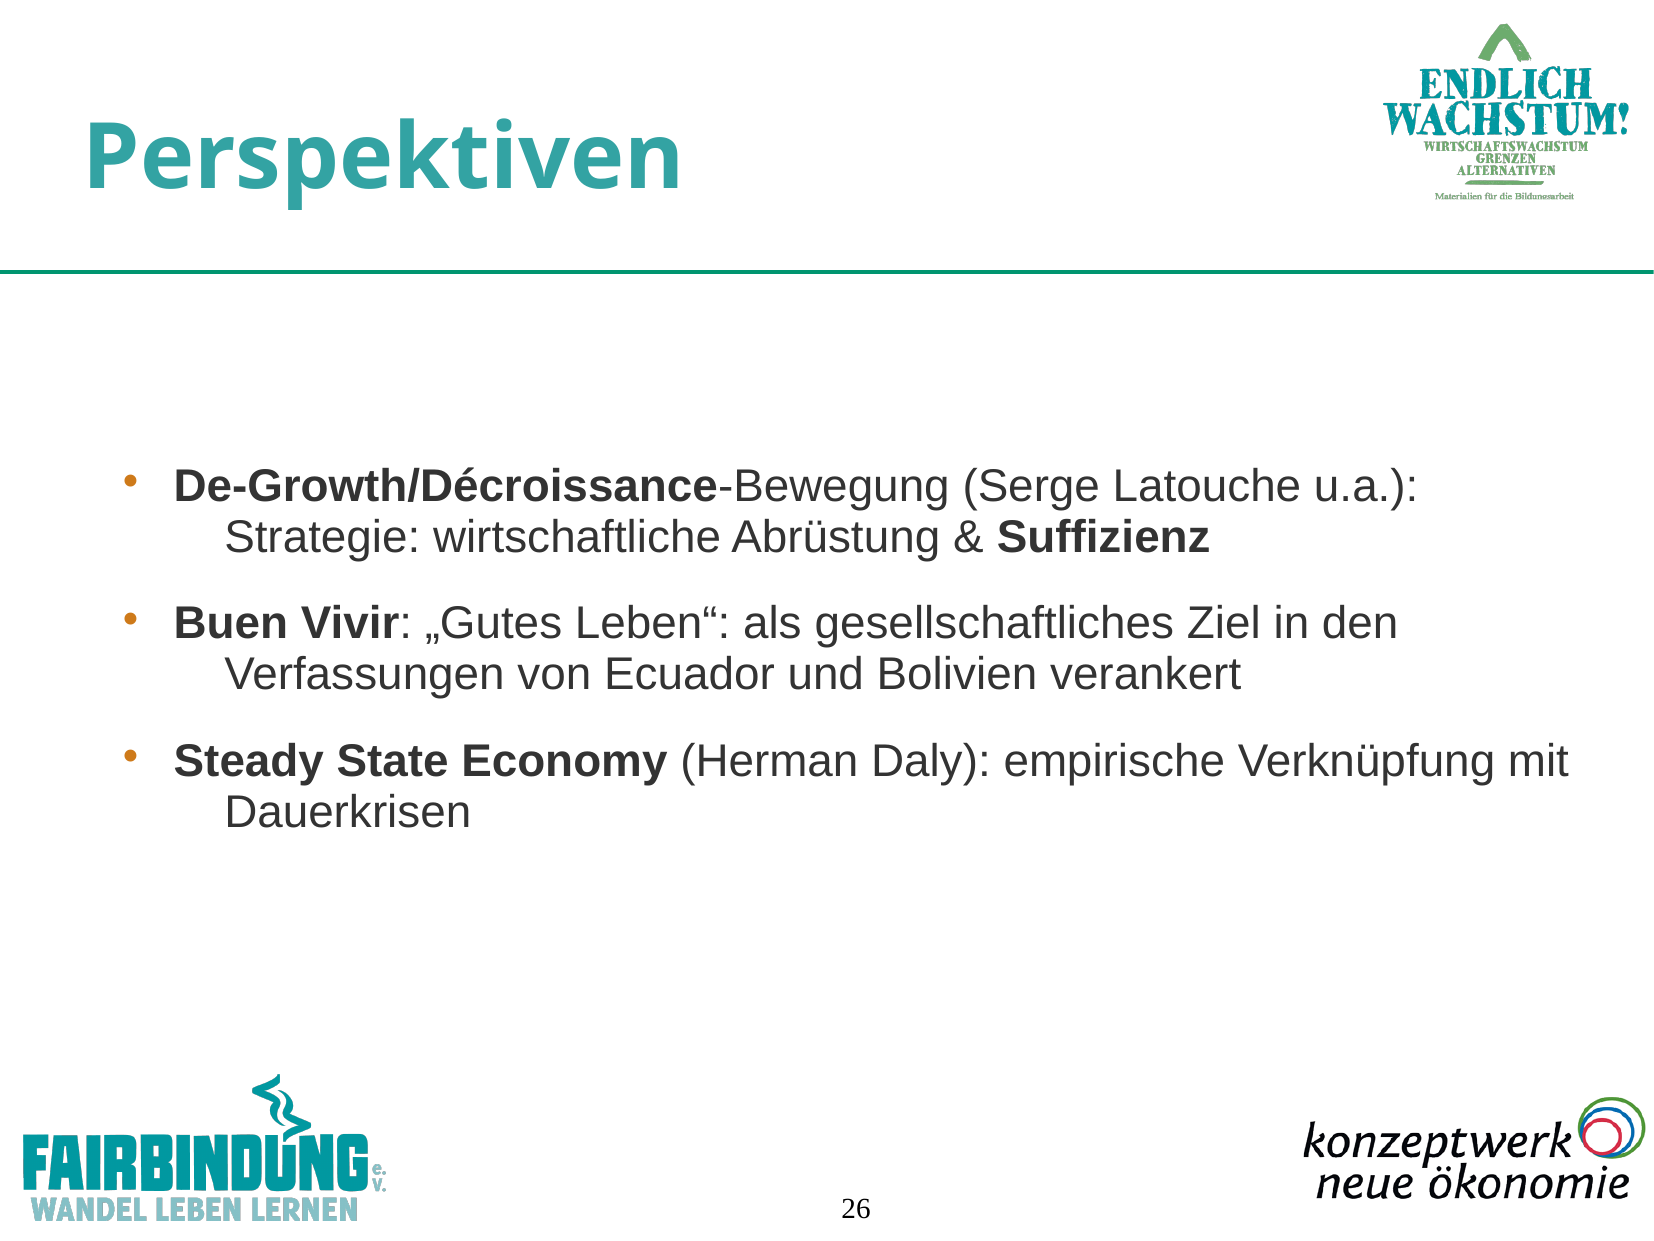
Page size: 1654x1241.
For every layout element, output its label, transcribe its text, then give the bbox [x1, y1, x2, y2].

text_box De-Growth/Décroissance-Bewegung (Serge Latouche u.a.): Strategie: wirtschaftliche Abrüstung & Suffizienz Buen Vivir: „Gutes Leben“: als gesellschaftliches Ziel in den Verfassungen von Ecuador und Bolivien verankert Steady State Economy (Herman Daly): empirische Verknüpfung mit Dauerkrisen [88, 366, 1577, 1122]
title Perspektiven [82, 49, 1571, 257]
picture [1382, 23, 1630, 201]
picture [23, 1074, 386, 1221]
picture [1291, 1081, 1654, 1235]
